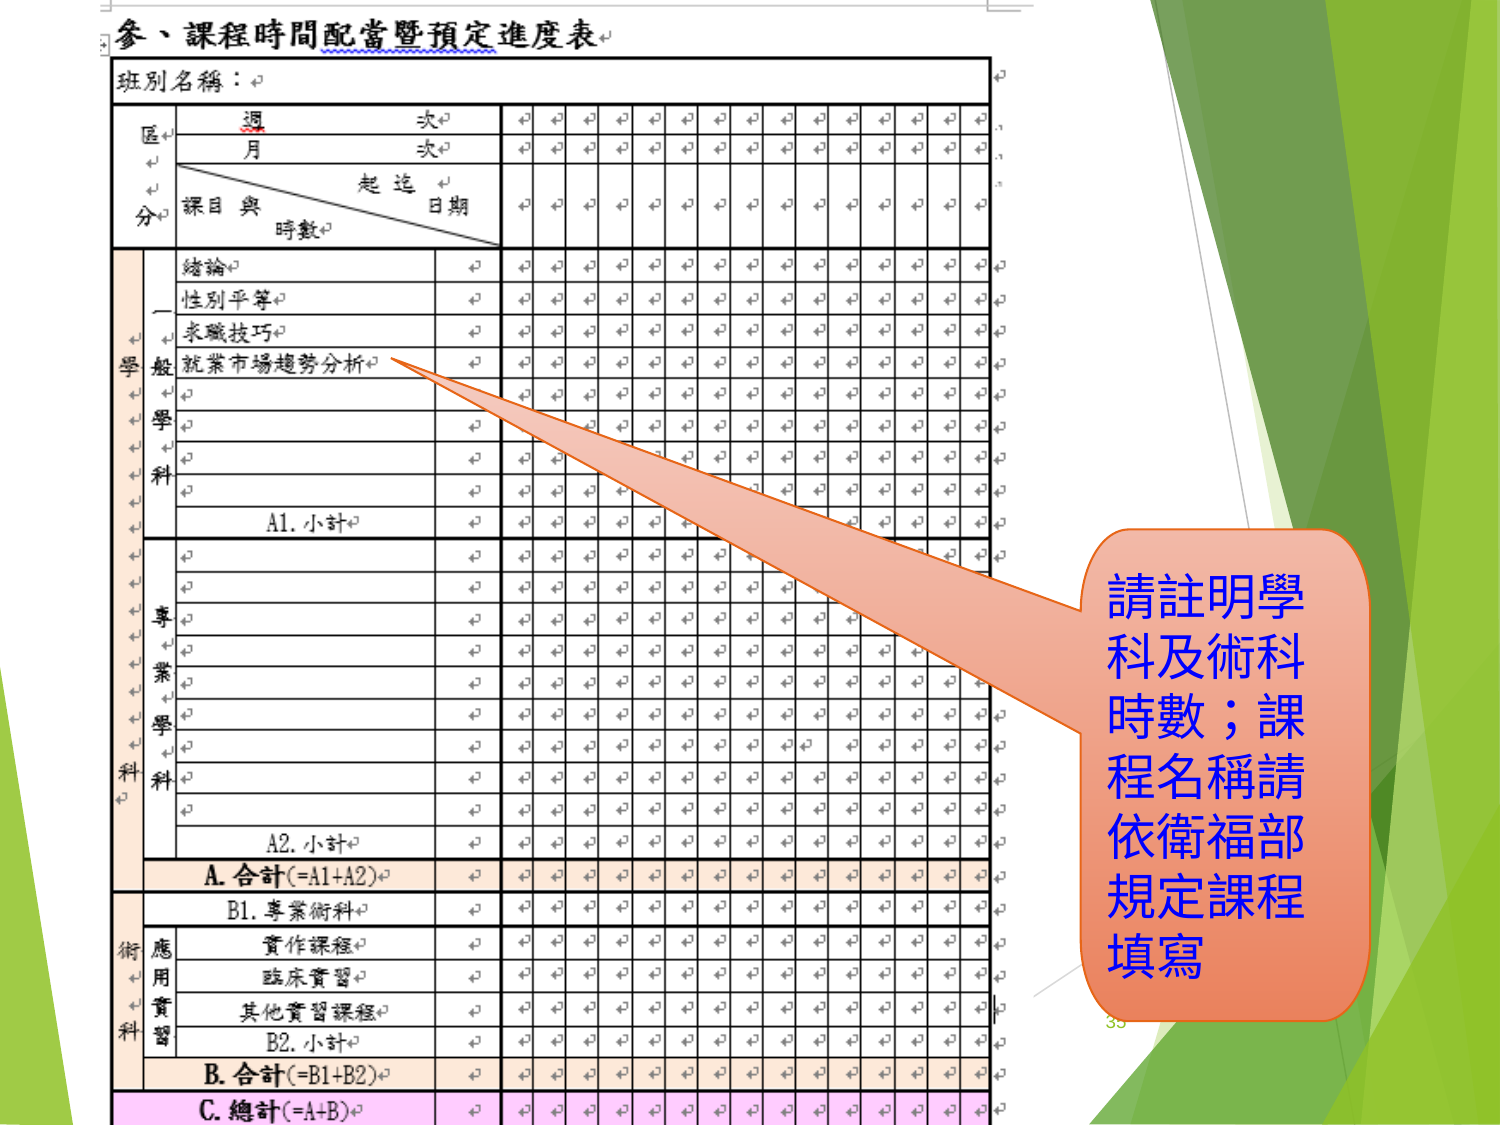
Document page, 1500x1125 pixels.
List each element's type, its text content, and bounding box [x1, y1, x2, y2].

text_box <編號> [1057, 991, 1142, 1052]
picture [100, 0, 1034, 1125]
text_box 請註明學科及術科時數；課程名稱請依衛福部規定課程填寫 [390, 358, 1371, 1022]
